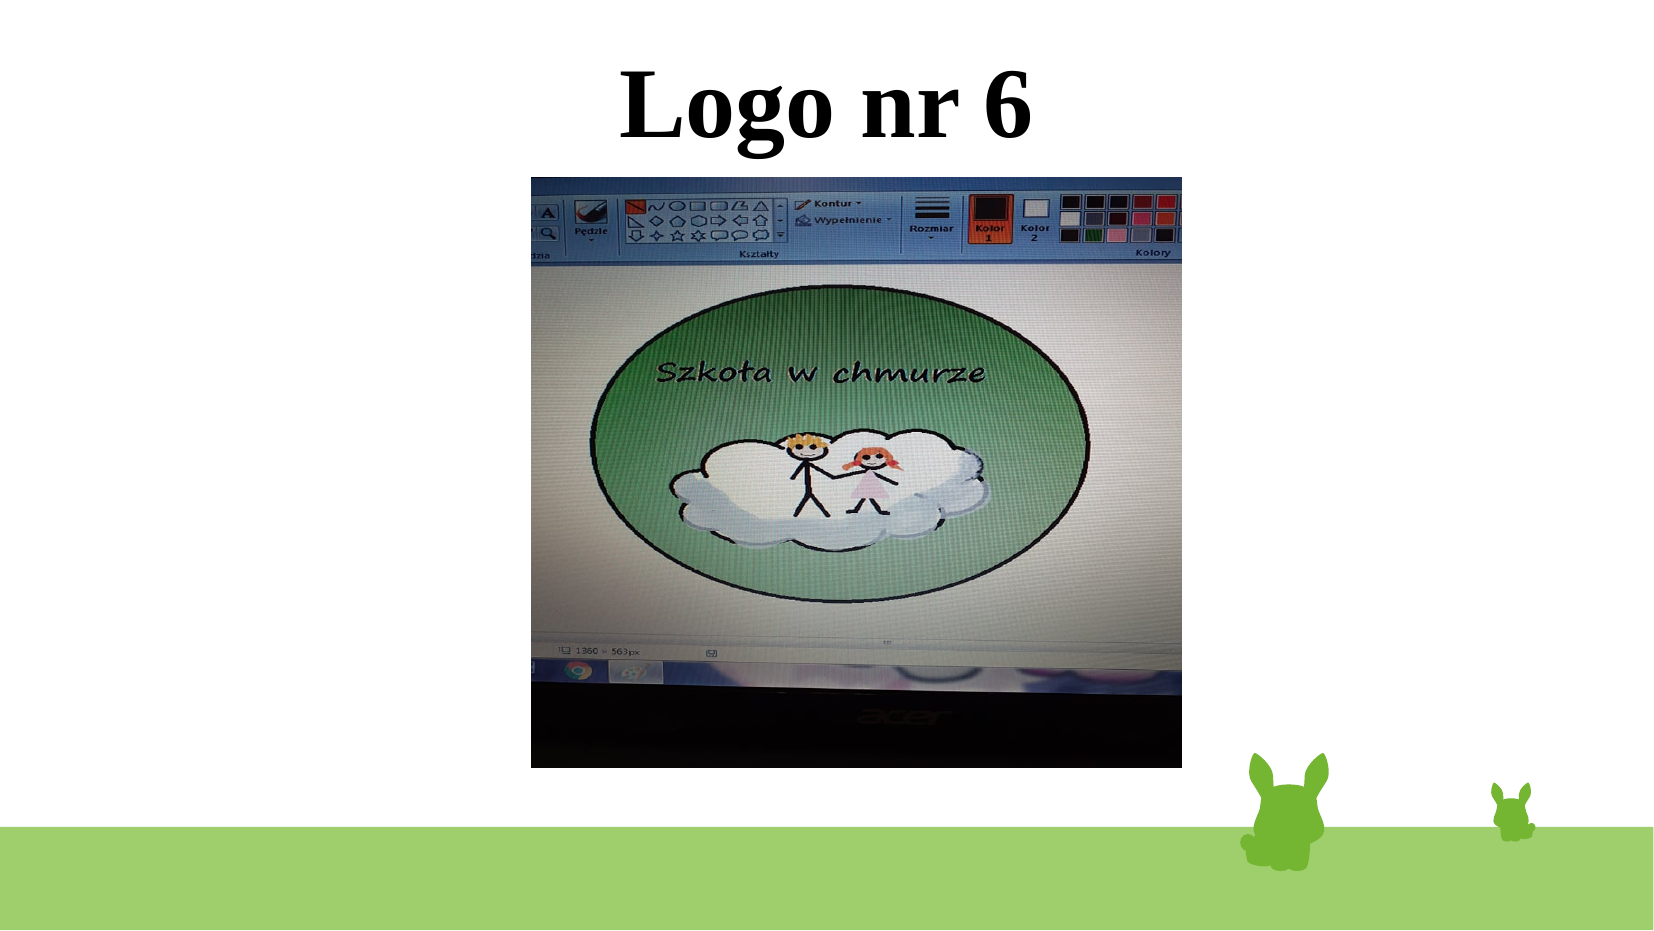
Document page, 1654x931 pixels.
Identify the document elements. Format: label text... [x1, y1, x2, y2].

title Logo nr 6 [88, 29, 1565, 178]
picture [531, 177, 1182, 768]
